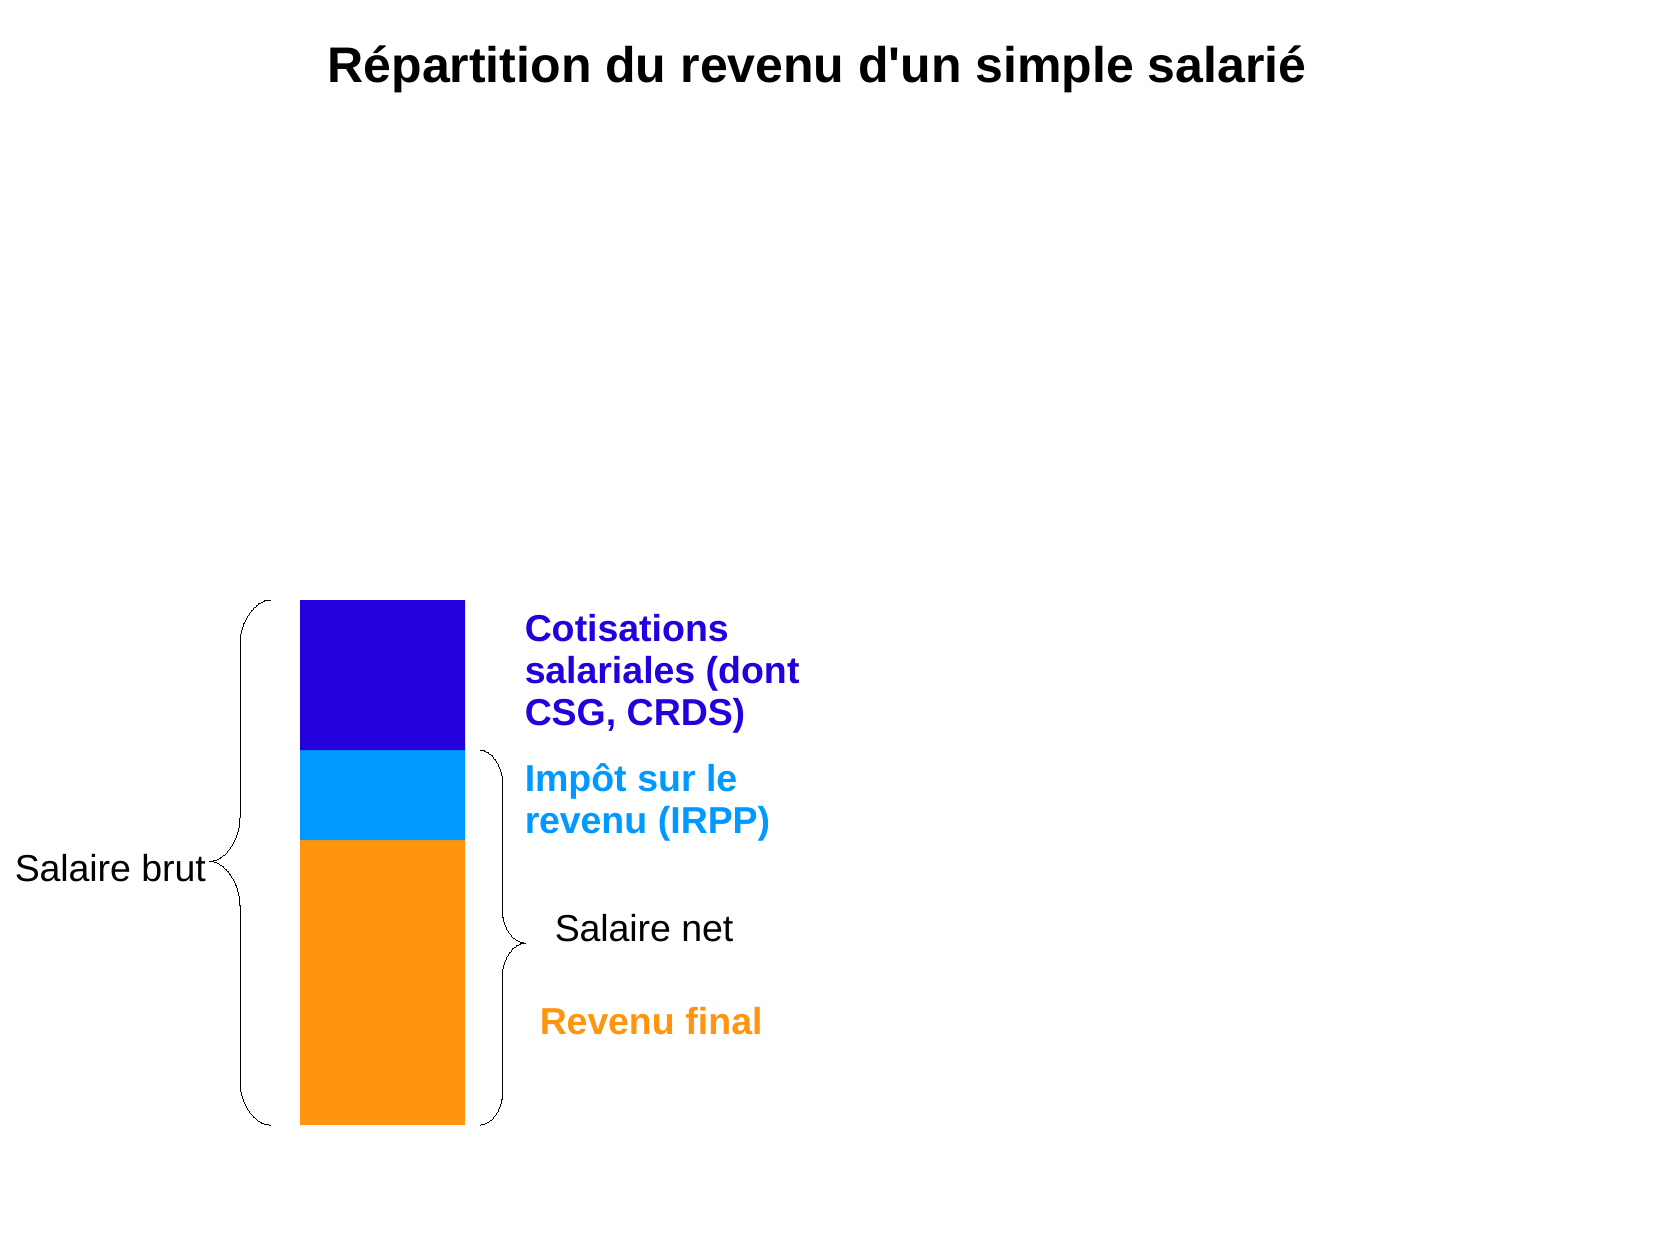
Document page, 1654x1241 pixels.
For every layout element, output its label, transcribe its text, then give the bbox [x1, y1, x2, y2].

text_box Salaire brut [0, 840, 301, 897]
text_box [300, 600, 466, 1126]
text_box Salaire net [540, 900, 841, 957]
text_box Répartition du revenu d'un simple salarié [150, 30, 1486, 102]
text_box Impôt sur le revenu (IRPP) [510, 750, 811, 849]
text_box Cotisations salariales (dont CSG, CRDS) [510, 600, 841, 741]
text_box Revenu final [525, 993, 811, 1051]
